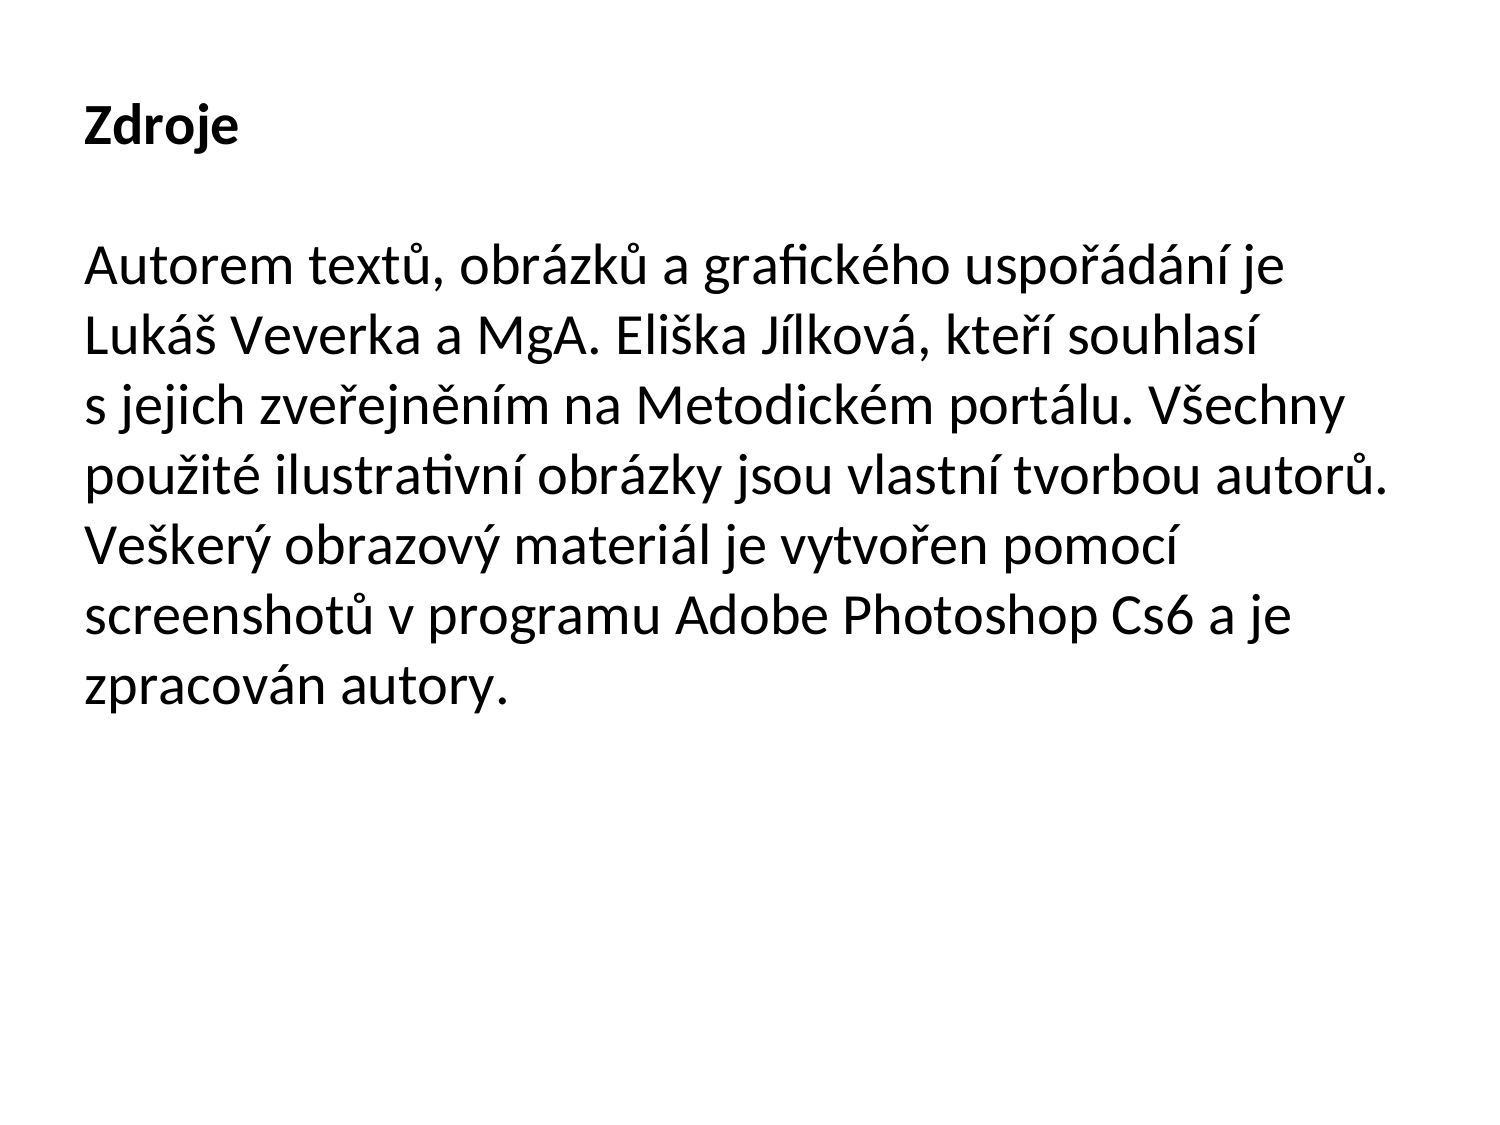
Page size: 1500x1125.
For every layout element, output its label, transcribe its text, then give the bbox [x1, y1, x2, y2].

text_box Zdroje Autorem textů, obrázků a grafického uspořádání je Lukáš Veverka a MgA. Eliška Jílková, kteří souhlasí s jejich zveřejněním na Metodickém portálu. Všechny použité ilustrativní obrázky jsou vlastní tvorbou autorů. Veškerý obrazový materiál je vytvořen pomocí screenshotů v programu Adobe Photoshop Cs6 a je zpracován autory. [70, 78, 1430, 724]
